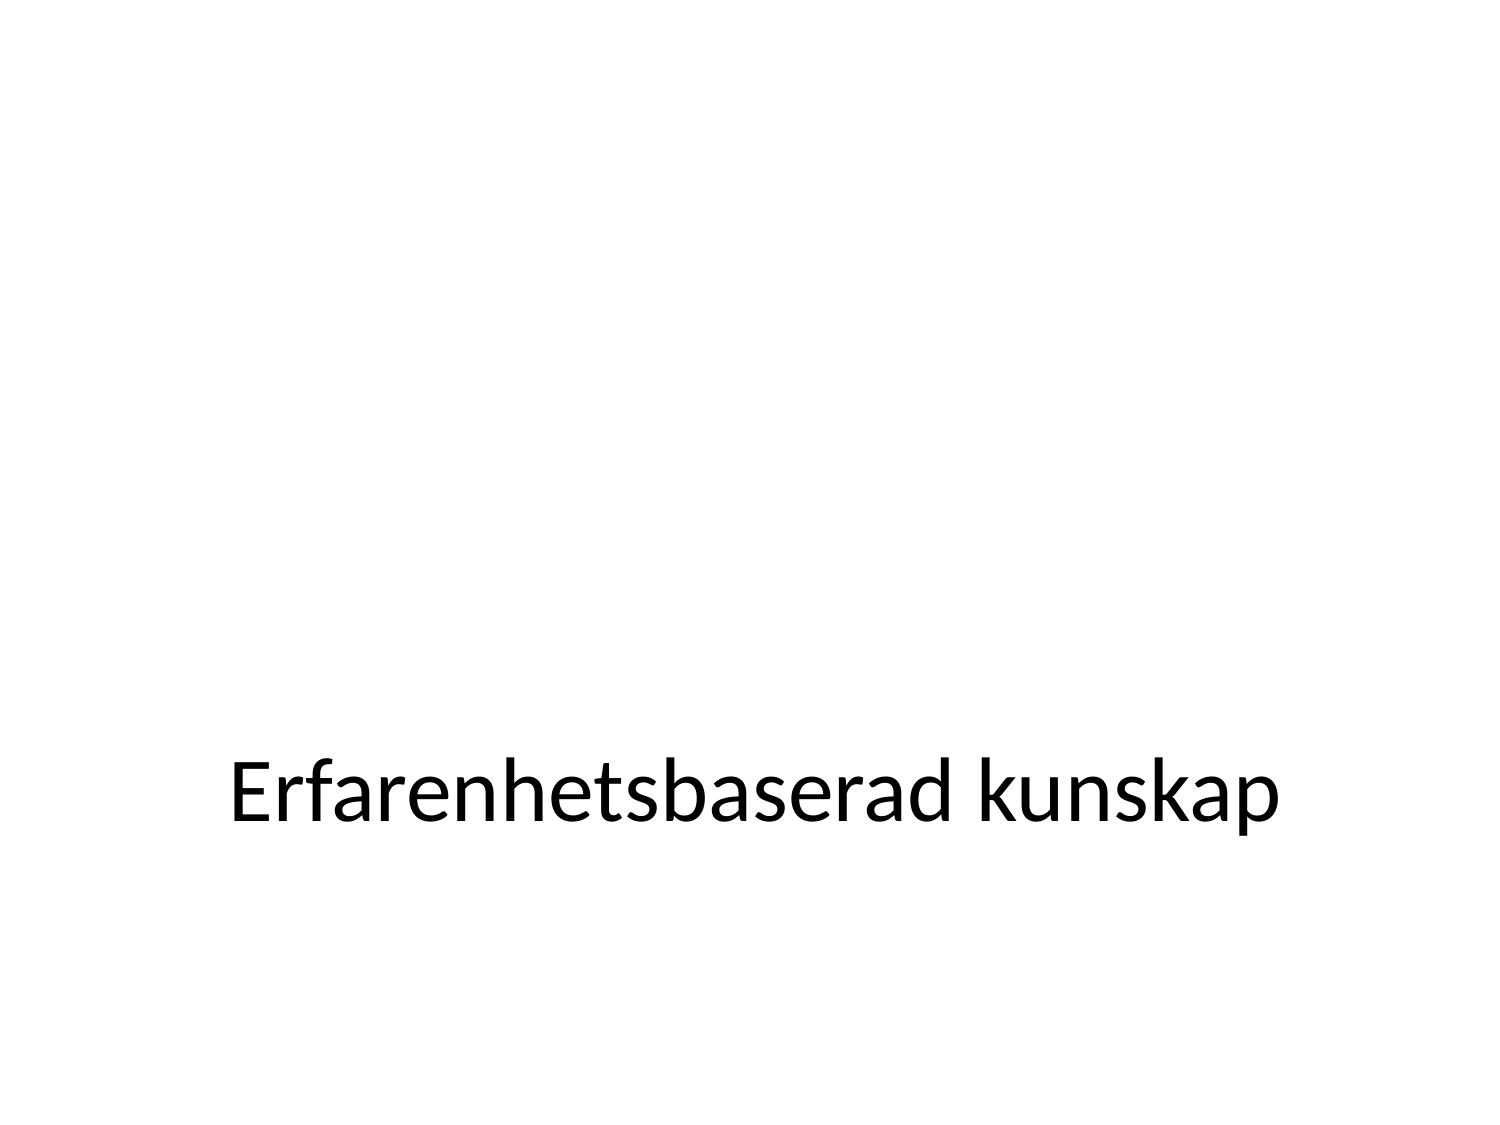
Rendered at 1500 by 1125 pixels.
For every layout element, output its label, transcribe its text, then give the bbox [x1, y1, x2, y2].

title Erfarenhetsbaserad kunskap [118, 722, 1394, 947]
